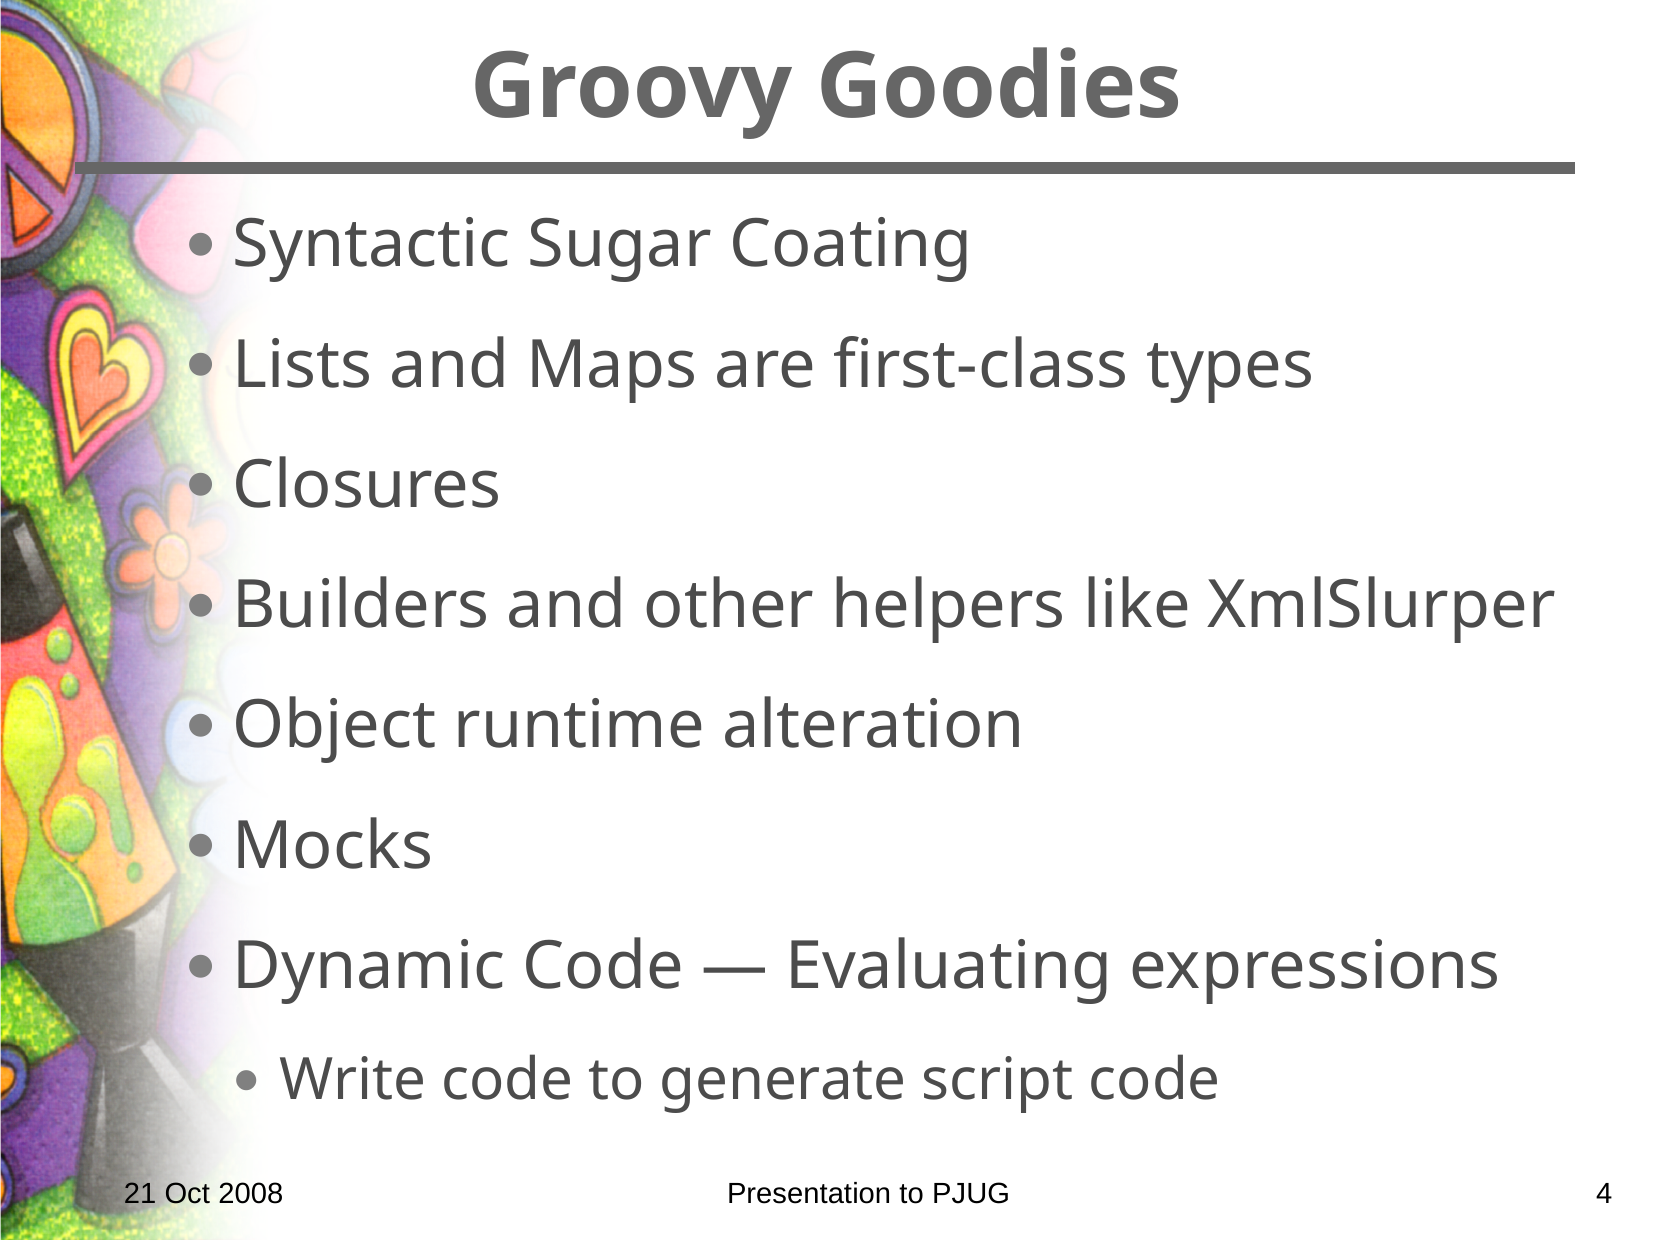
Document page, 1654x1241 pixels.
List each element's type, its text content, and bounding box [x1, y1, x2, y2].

picture [316, 1080, 321, 1092]
picture [0, 0, 413, 1240]
picture [402, 1084, 413, 1095]
list Syntactic Sugar Coating Lists and Maps are first-class types Closures Builders and other helpers like XmlSlurper Object runtime alteration Mocks Dynamic Code — Evaluating expressions Write code to generate script code [187, 195, 1613, 1080]
title Groovy Goodies [82, 0, 1571, 186]
picture [291, 1080, 296, 1092]
